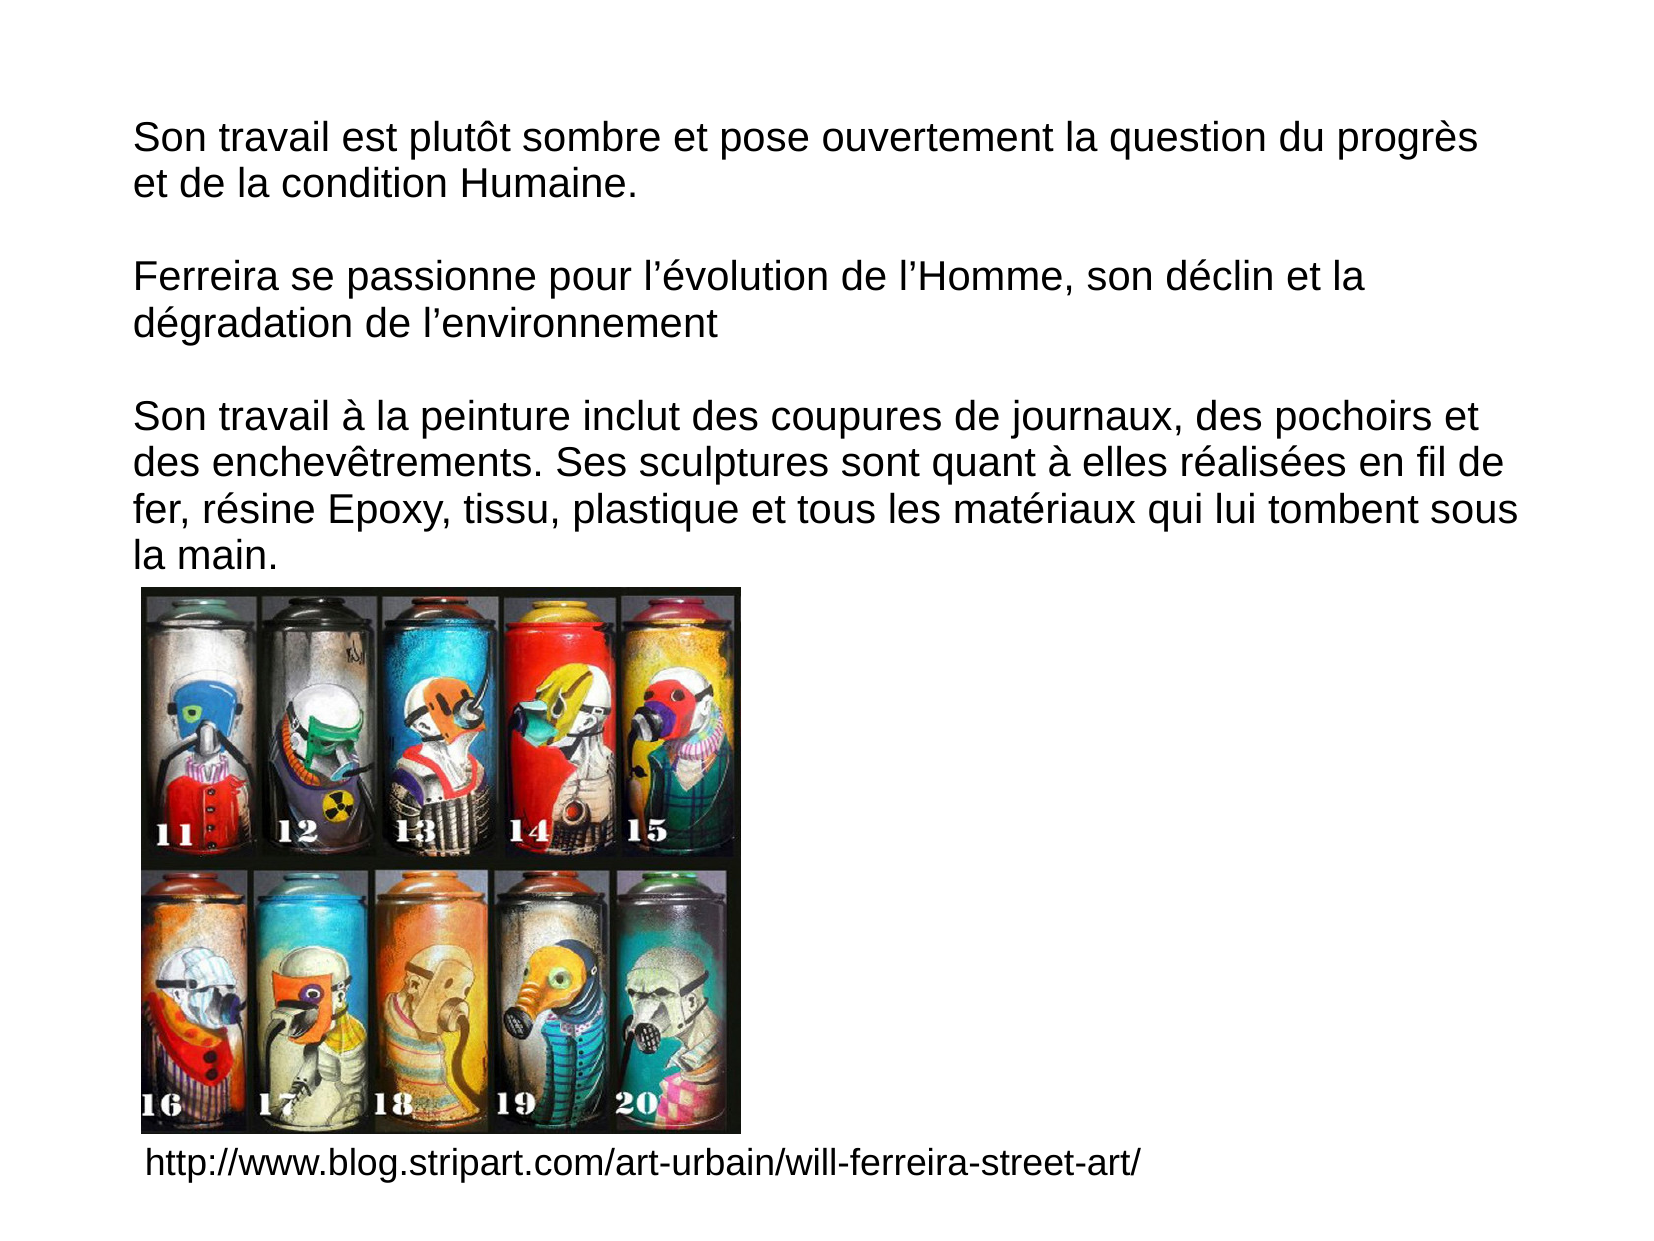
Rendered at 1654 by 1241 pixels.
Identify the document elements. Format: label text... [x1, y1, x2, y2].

text_box Son travail est plutôt sombre et pose ouvertement la question du progrès et de la condition Humaine. Ferreira se passionne pour l’évolution de l’Homme, son déclin et la dégradation de l’environnement Son travail à la peinture inclut des coupures de journaux, des pochoirs et des enchevêtrements. Ses sculptures sont quant à elles réalisées en fil de fer, résine Epoxy, tissu, plastique et tous les matériaux qui lui tombent sous la main. [118, 106, 1536, 589]
picture [141, 587, 741, 1133]
text_box http://www.blog.stripart.com/art-urbain/will-ferreira-street-art/ [129, 1133, 1465, 1205]
